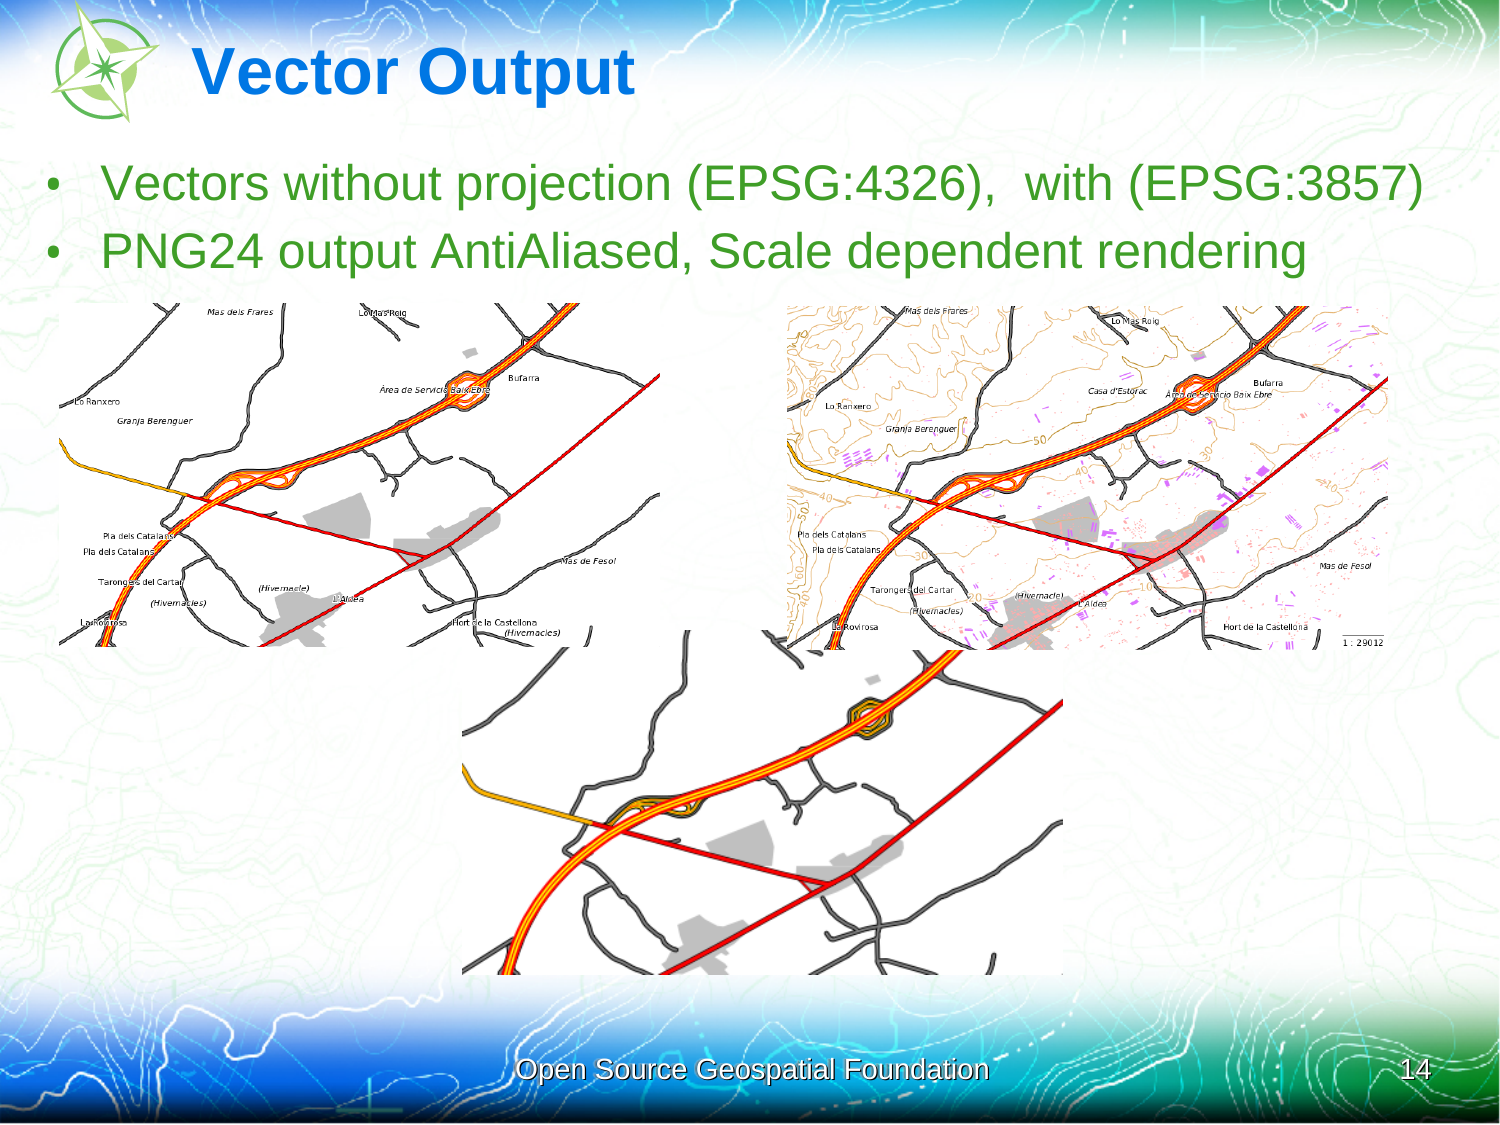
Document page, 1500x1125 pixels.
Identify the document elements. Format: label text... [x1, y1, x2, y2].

list Vectors without projection (EPSG:4326), with (EPSG:3857) PNG24 output AntiAliased, Scale dependent rendering [29, 147, 1477, 384]
picture [0, 0, 1500, 1125]
title Vector Output [177, 20, 1477, 122]
